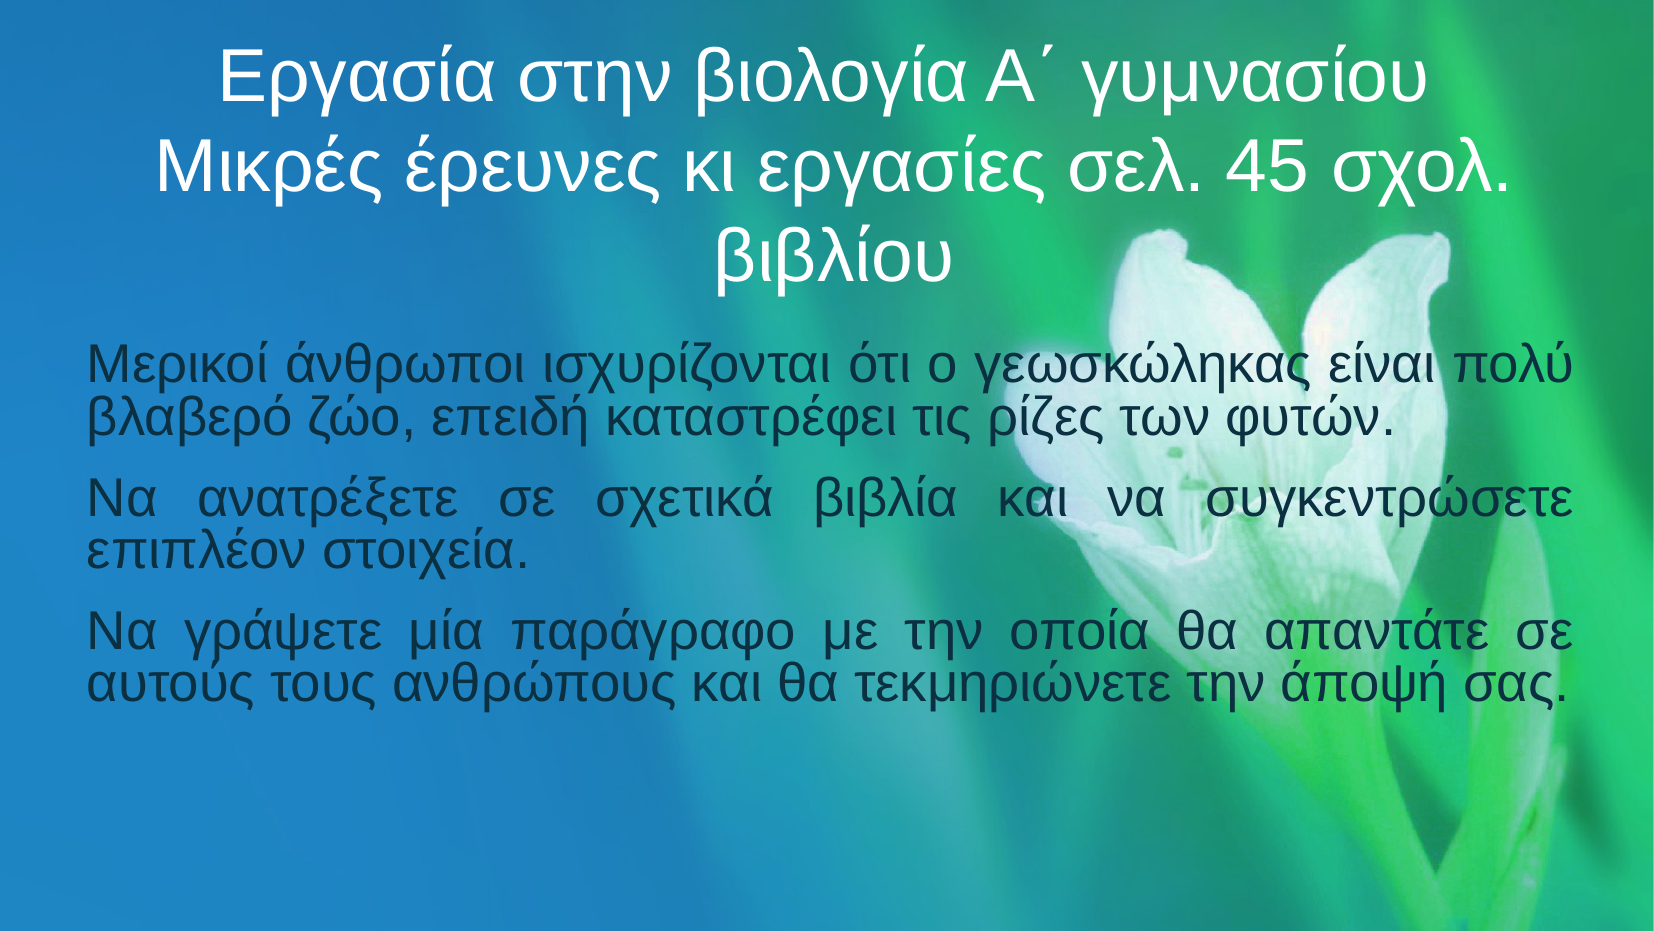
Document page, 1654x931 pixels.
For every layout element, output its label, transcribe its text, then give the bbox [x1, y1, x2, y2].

list Μερικοί άνθρωποι ισχυρίζονται ότι ο γεωσκώληκας είναι πολύ βλαβερό ζώο, επειδή καταστρέφει τις ρίζες των φυτών. Να ανατρέξετε σε σχετικά βιβλία και να συγκεντρώσετε επιπλέον στοιχεία. Να γράψετε μία παράγραφο με την οποία θα απαντάτε σε αυτούς τους ανθρώπους και θα τεκμηριώνετε την άποψή σας. [86, 340, 1576, 811]
title Εργασία στην βιολογία Α΄ γυμνασίου Μικρές έρευνες κι εργασίες σελ. 45 σχολ. βιβλίου [71, 24, 1597, 299]
